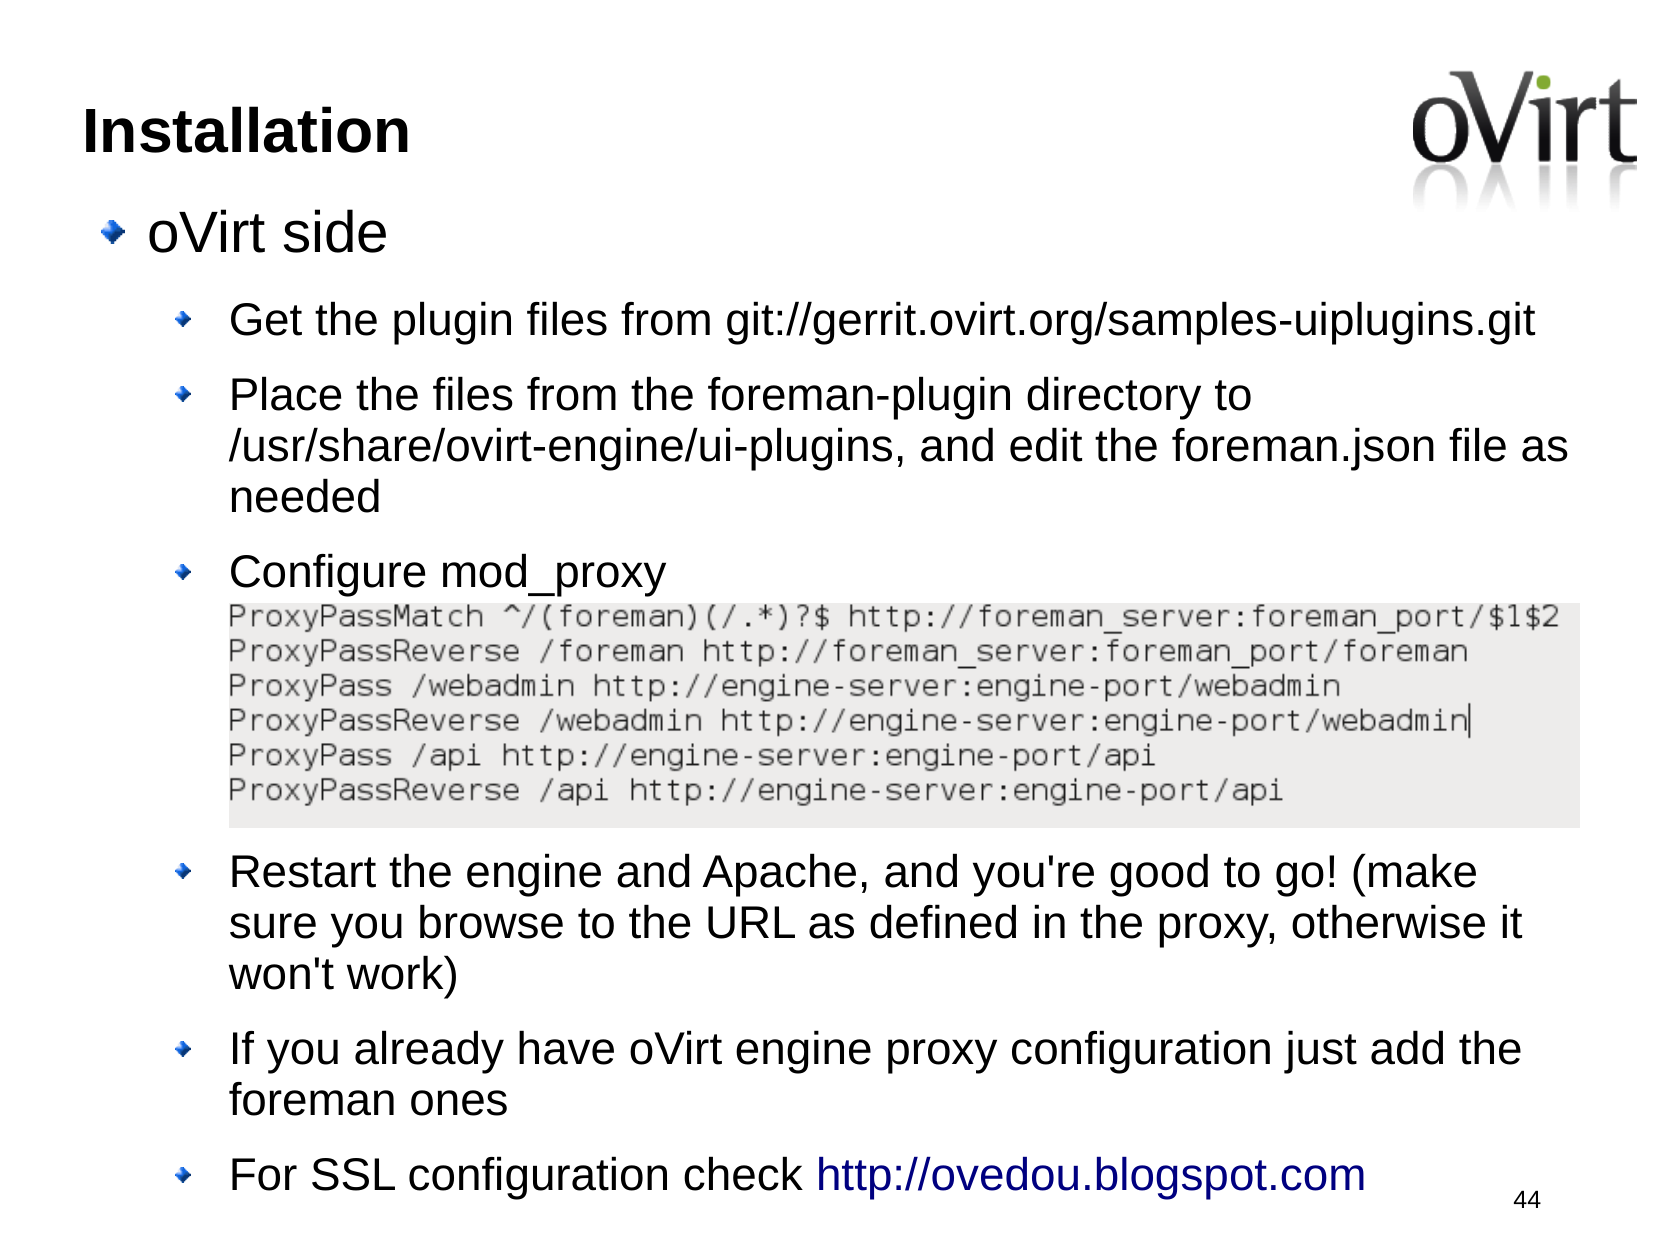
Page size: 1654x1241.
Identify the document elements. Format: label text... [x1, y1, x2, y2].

picture [229, 603, 1580, 828]
list oVirt side Get the plugin files from git://gerrit.ovirt.org/samples-uiplugins.git Place the files from the foreman-plugin directory to /usr/share/ovirt-engine/ui-plugins, and edit the foreman.json file as needed Configure mod_proxy Restart the engine and Apache, and you're good to go! (make sure you browse to the URL as defined in the proxy, otherwise it won't work) If you already have oVirt engine proxy configuration just add the foreman ones For SSL configuration check http://ovedou.blogspot.com [86, 199, 1576, 1241]
picture [1413, 63, 1637, 212]
title Installation [82, 37, 1303, 226]
